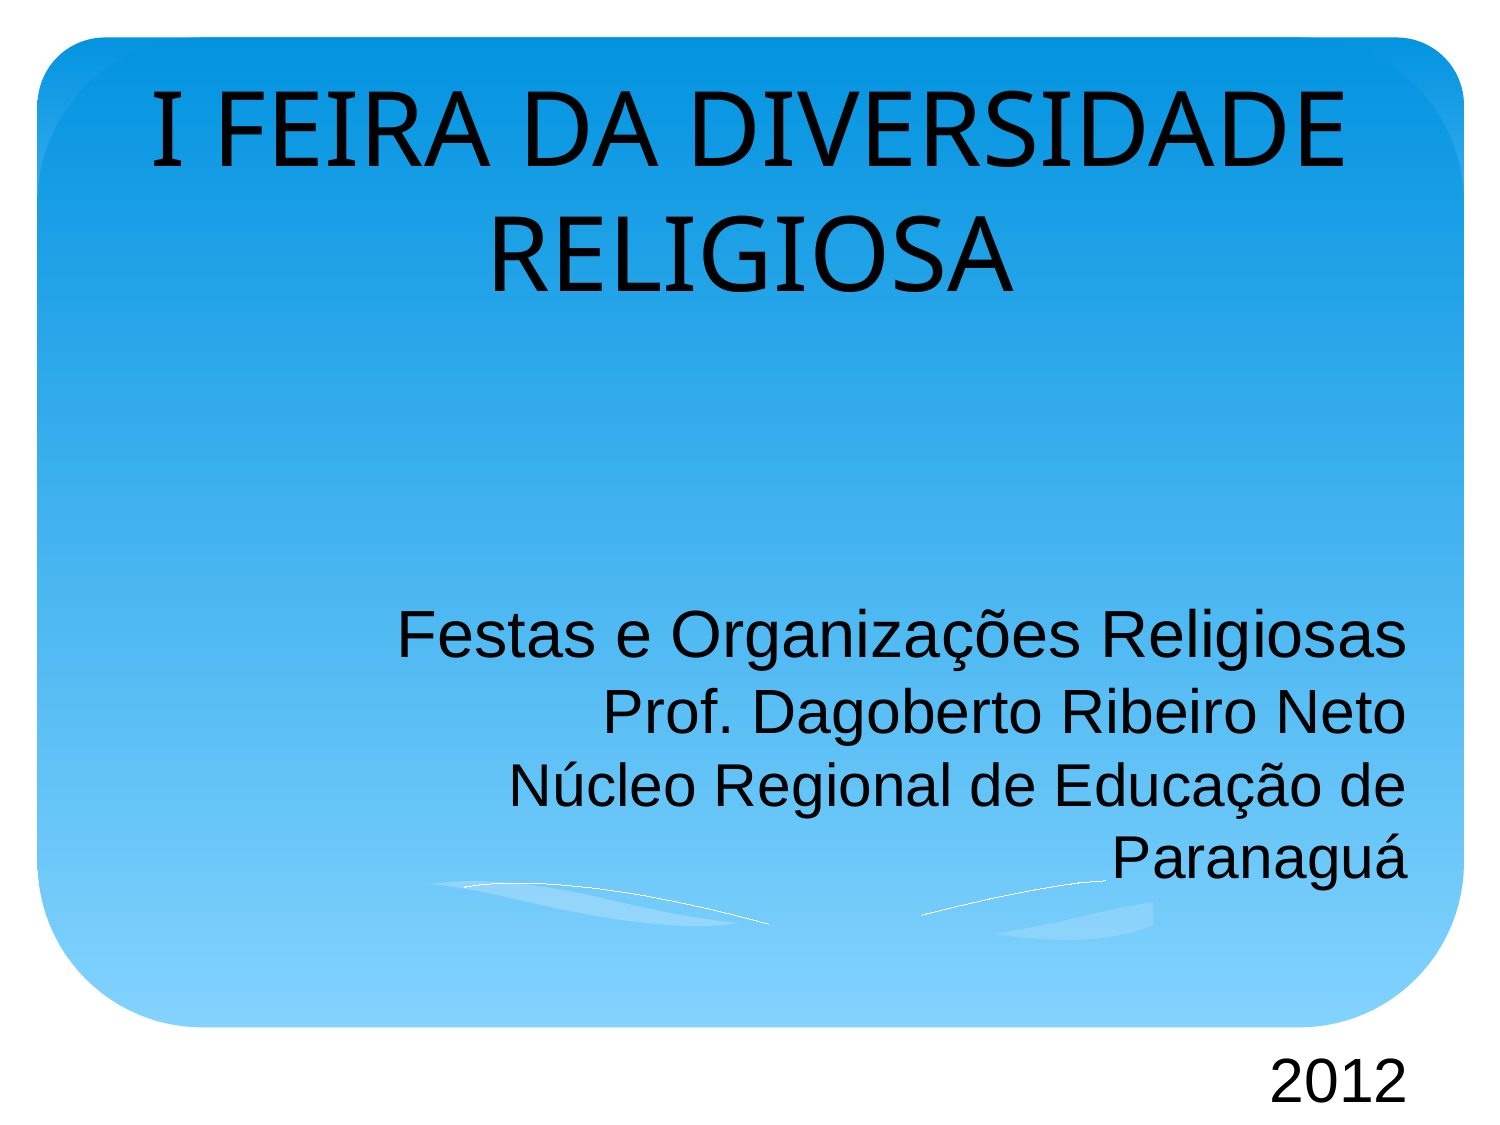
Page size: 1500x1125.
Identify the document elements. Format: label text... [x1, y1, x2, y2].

subtitle Festas e Organizações Religiosas Prof. Dagoberto Ribeiro Neto Núcleo Regional de Educação de Paranaguá 2012 [225, 583, 1424, 1083]
title I FEIRA DA DIVERSIDADE RELIGIOSA [112, 54, 1388, 555]
